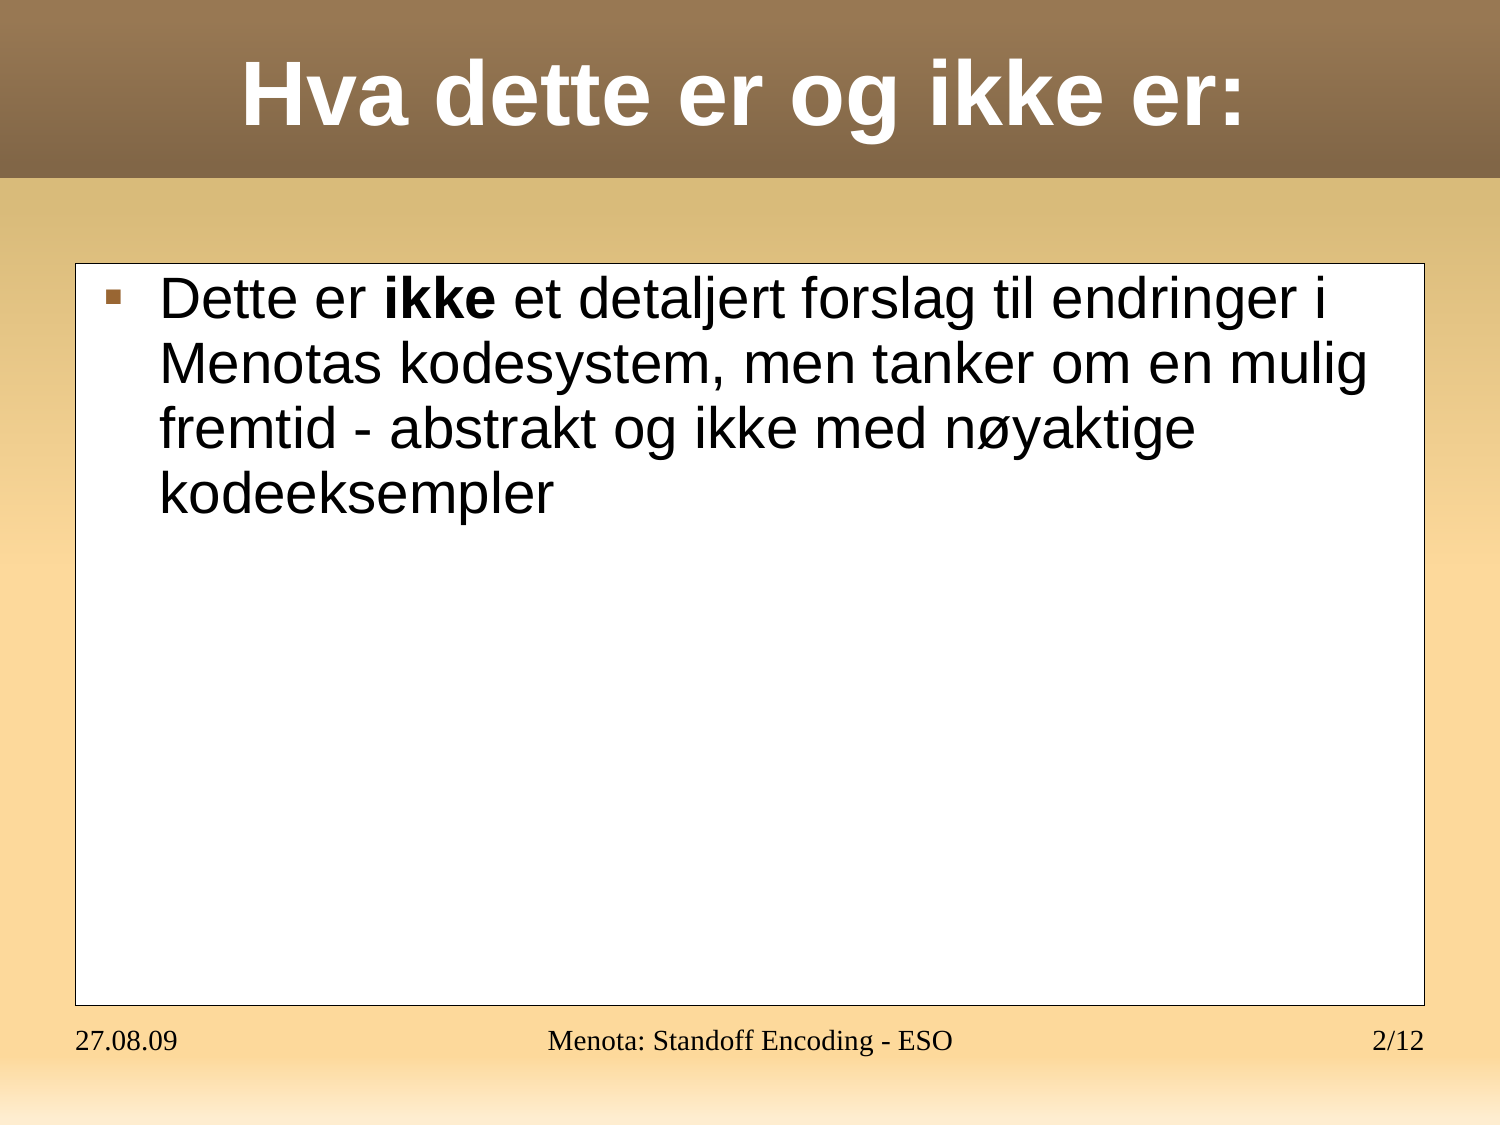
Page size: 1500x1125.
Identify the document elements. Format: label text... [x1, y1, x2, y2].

picture [0, 0, 1500, 1125]
list Dette er ikke et detaljert forslag til endringer i Menotas kodesystem, men tanker om en mulig fremtid - abstrakt og ikke med nøyaktige kodeeksempler [88, 265, 1439, 1009]
title Hva dette er og ikke er: [69, 0, 1420, 188]
